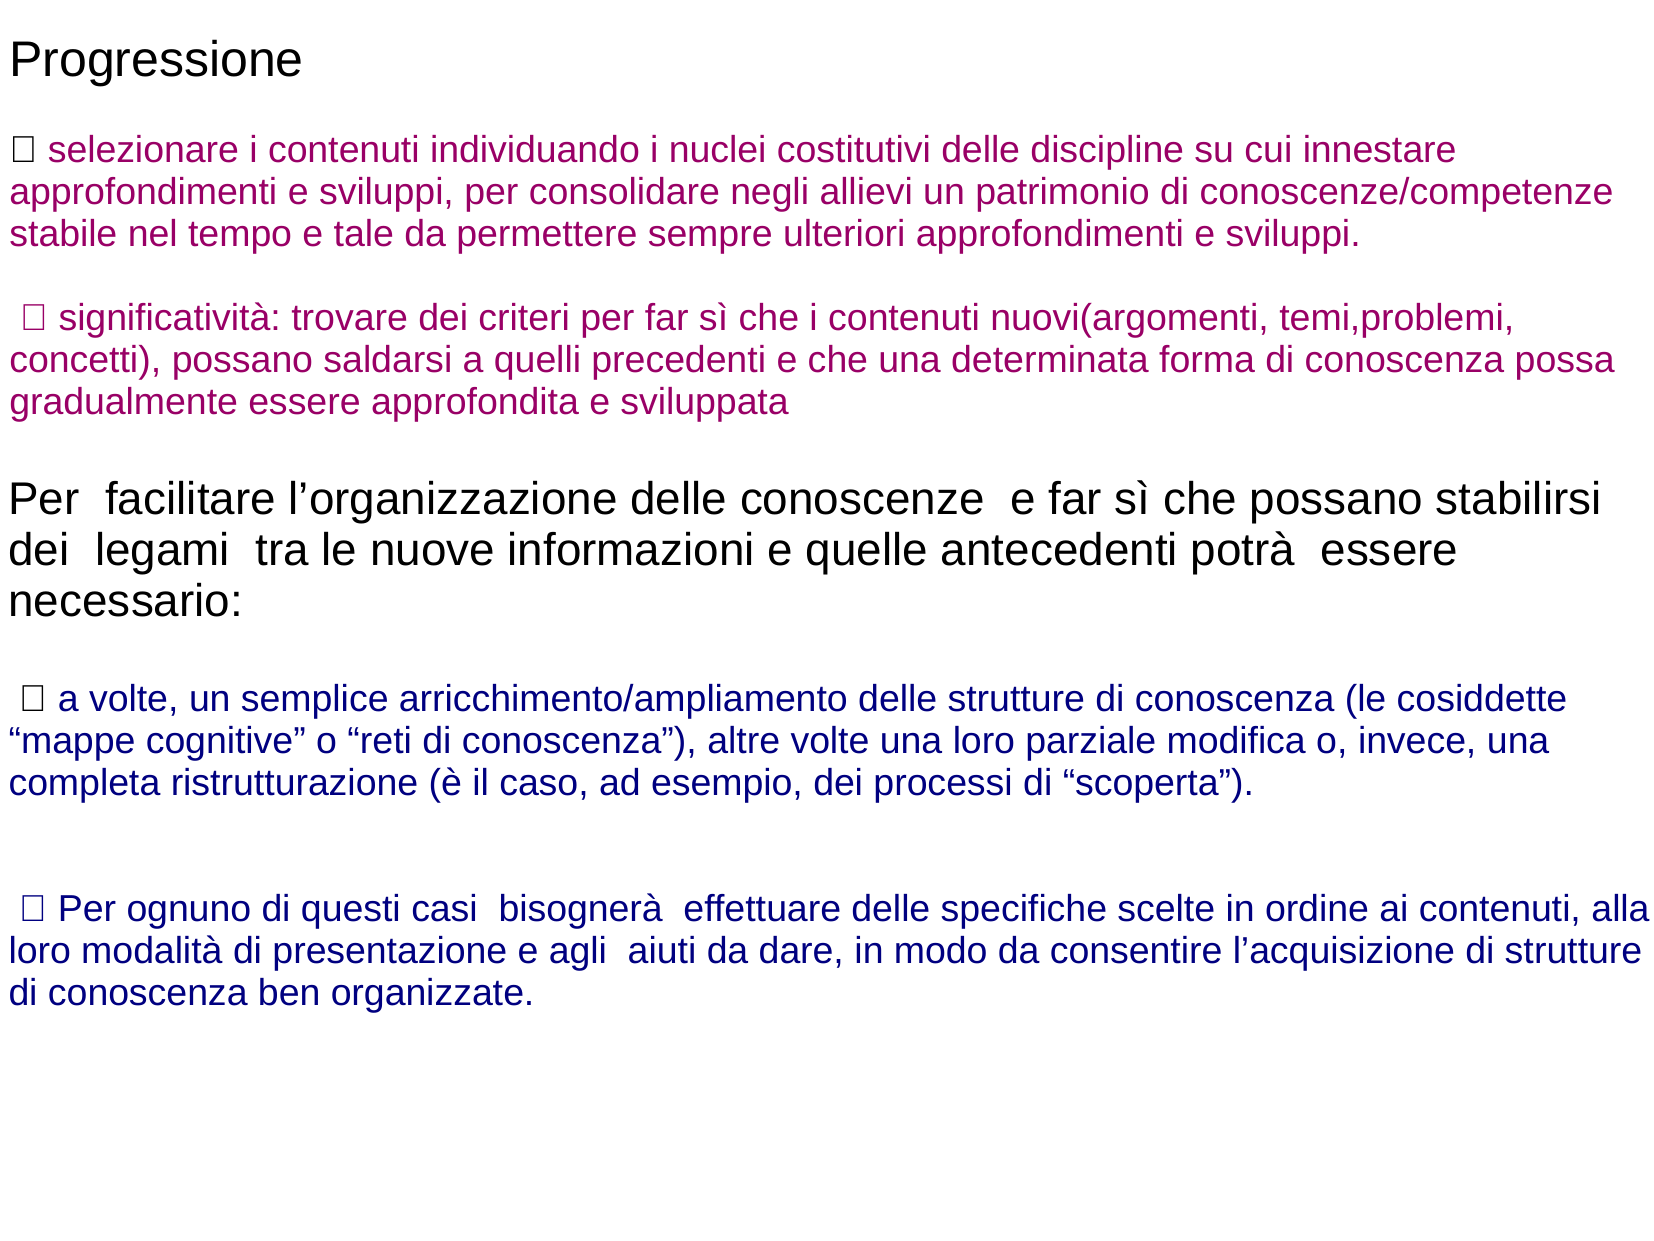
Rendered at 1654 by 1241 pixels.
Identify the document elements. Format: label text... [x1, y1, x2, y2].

text_box Progressione  selezionare i contenuti individuando i nuclei costitutivi delle discipline su cui innestare approfondimenti e sviluppi, per consolidare negli allievi un patrimonio di conoscenze/competenze stabile nel tempo e tale da permettere sempre ulteriori approfondimenti e sviluppi.  significatività: trovare dei criteri per far sì che i contenuti nuovi(argomenti, temi,problemi, concetti), possano saldarsi a quelli precedenti e che una determinata forma di conoscenza possa gradualmente essere approfondita e sviluppata [0, 23, 1654, 431]
text_box Per facilitare l’organizzazione delle conoscenze e far sì che possano stabilirsi dei legami tra le nuove informazioni e quelle antecedenti potrà essere necessario:  a volte, un semplice arricchimento/ampliamento delle strutture di conoscenza (le cosiddette “mappe cognitive” o “reti di conoscenza”), altre volte una loro parziale modifica o, invece, una completa ristrutturazione (è il caso, ad esempio, dei processi di “scoperta”).  Per ognuno di questi casi bisognerà effettuare delle specifiche scelte in ordine ai contenuti, alla loro modalità di presentazione e agli aiuti da dare, in modo da consentire l’acquisizione di strutture di conoscenza ben organizzate. [0, 465, 1654, 1021]
